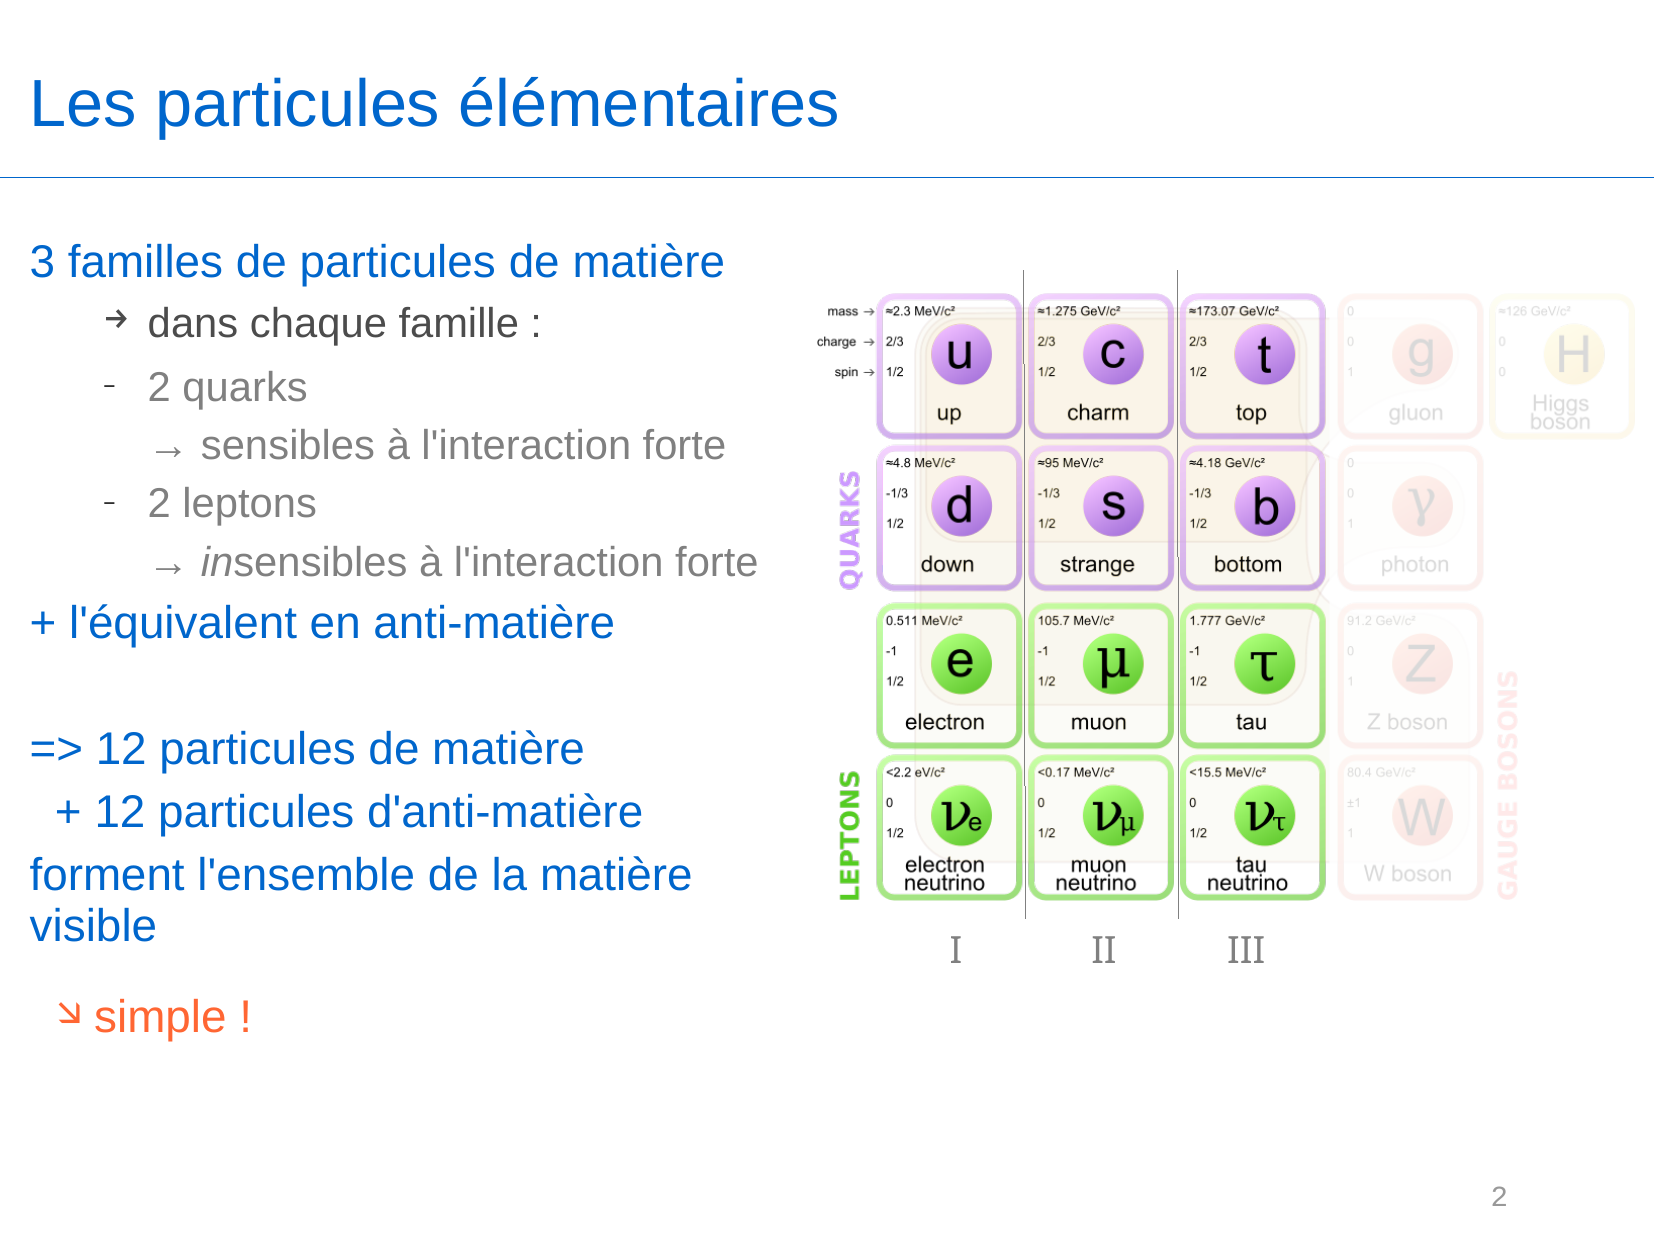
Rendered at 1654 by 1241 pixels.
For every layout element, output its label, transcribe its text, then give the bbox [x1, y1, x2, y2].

text_box II [1076, 915, 1132, 969]
title Les particules élémentaires [29, 29, 1625, 178]
text_box III [1212, 915, 1280, 969]
picture [813, 283, 1329, 905]
text_box [1329, 259, 1648, 933]
text_box simple ! [41, 983, 823, 1051]
text_box I [934, 915, 977, 969]
list 3 familles de particules de matière dans chaque famille : 2 quarks → sensibles à l'interaction forte 2 leptons → insensibles à l'interaction forte + l'équivalent en anti-matière => 12 particules de matière + 12 particules d'anti-matière forment l'ensemble de la matière visible [29, 236, 808, 1055]
